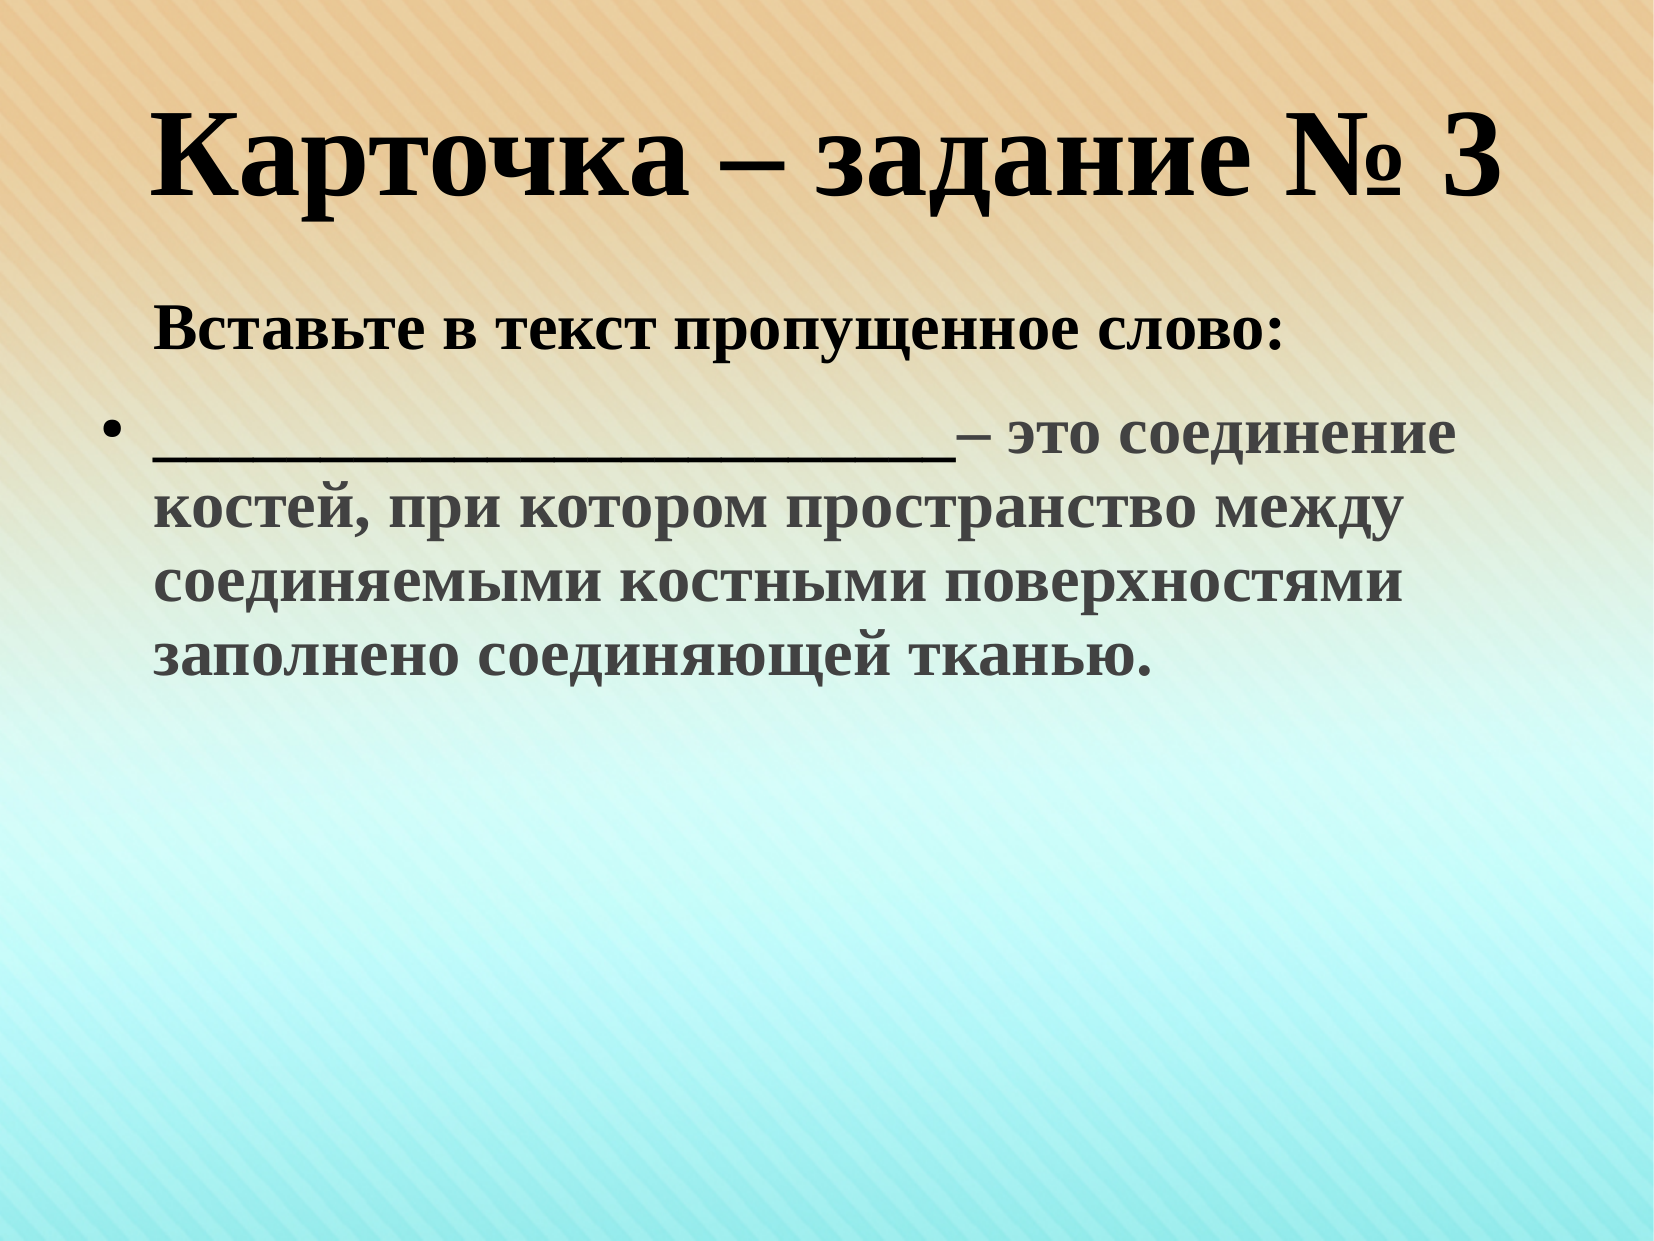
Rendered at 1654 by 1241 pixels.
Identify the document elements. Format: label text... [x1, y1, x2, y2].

title Карточка – задание № 3 [82, 49, 1571, 257]
picture [0, 0, 1654, 1241]
list Вставьте в текст пропущенное слово: ________________________– это соединение костей, при котором пространство между соединяемыми костными поверхностями заполнено соединяющей тканью. [82, 290, 1571, 1109]
